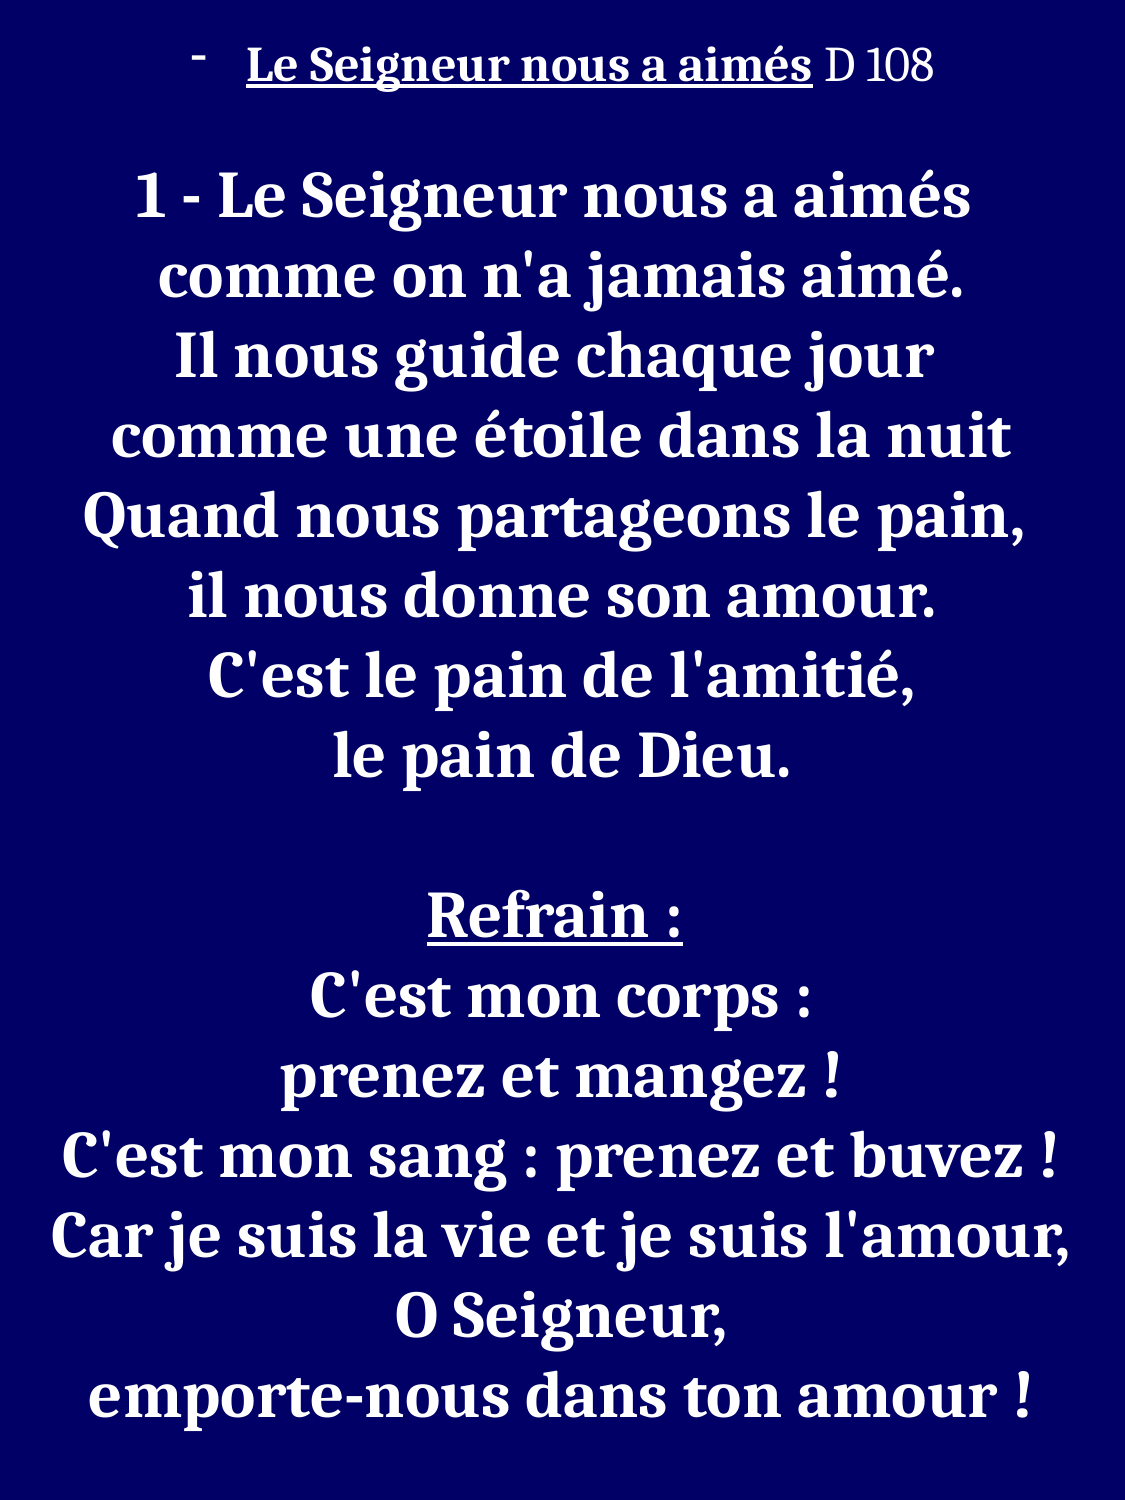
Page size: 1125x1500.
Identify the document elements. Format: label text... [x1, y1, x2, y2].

text_box Le Seigneur nous a aimés D 108 1 - Le Seigneur nous a aimés comme on n'a jamais aimé. Il nous guide chaque jour comme une étoile dans la nuit Quand nous partageons le pain, il nous donne son amour. C'est le pain de l'amitié, le pain de Dieu. Refrain : C'est mon corps : prenez et mangez ! C'est mon sang : prenez et buvez ! Car je suis la vie et je suis l'amour, O Seigneur, emporte-nous dans ton amour ! [0, 23, 1125, 1327]
